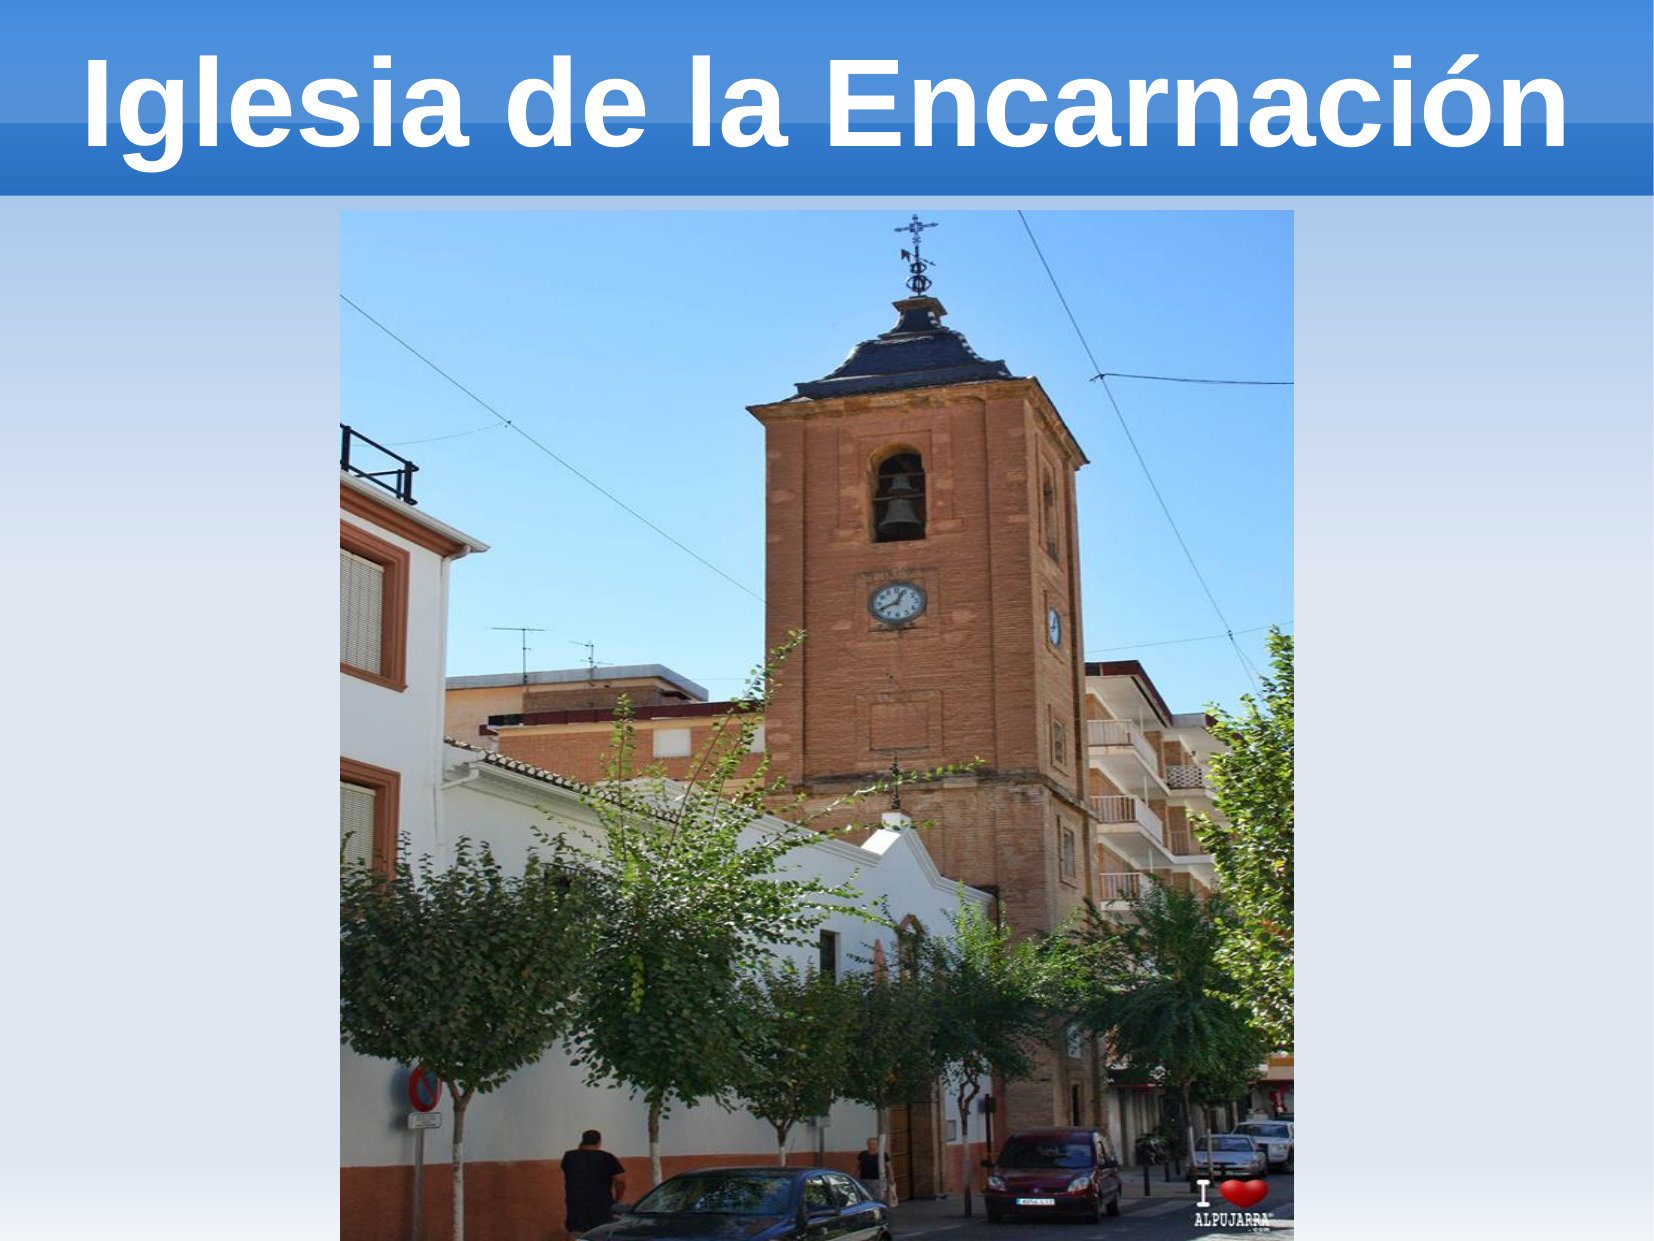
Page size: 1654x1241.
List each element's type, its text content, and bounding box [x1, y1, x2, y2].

picture [0, 208, 1654, 1241]
title Iglesia de la Encarnación [0, 0, 1654, 208]
